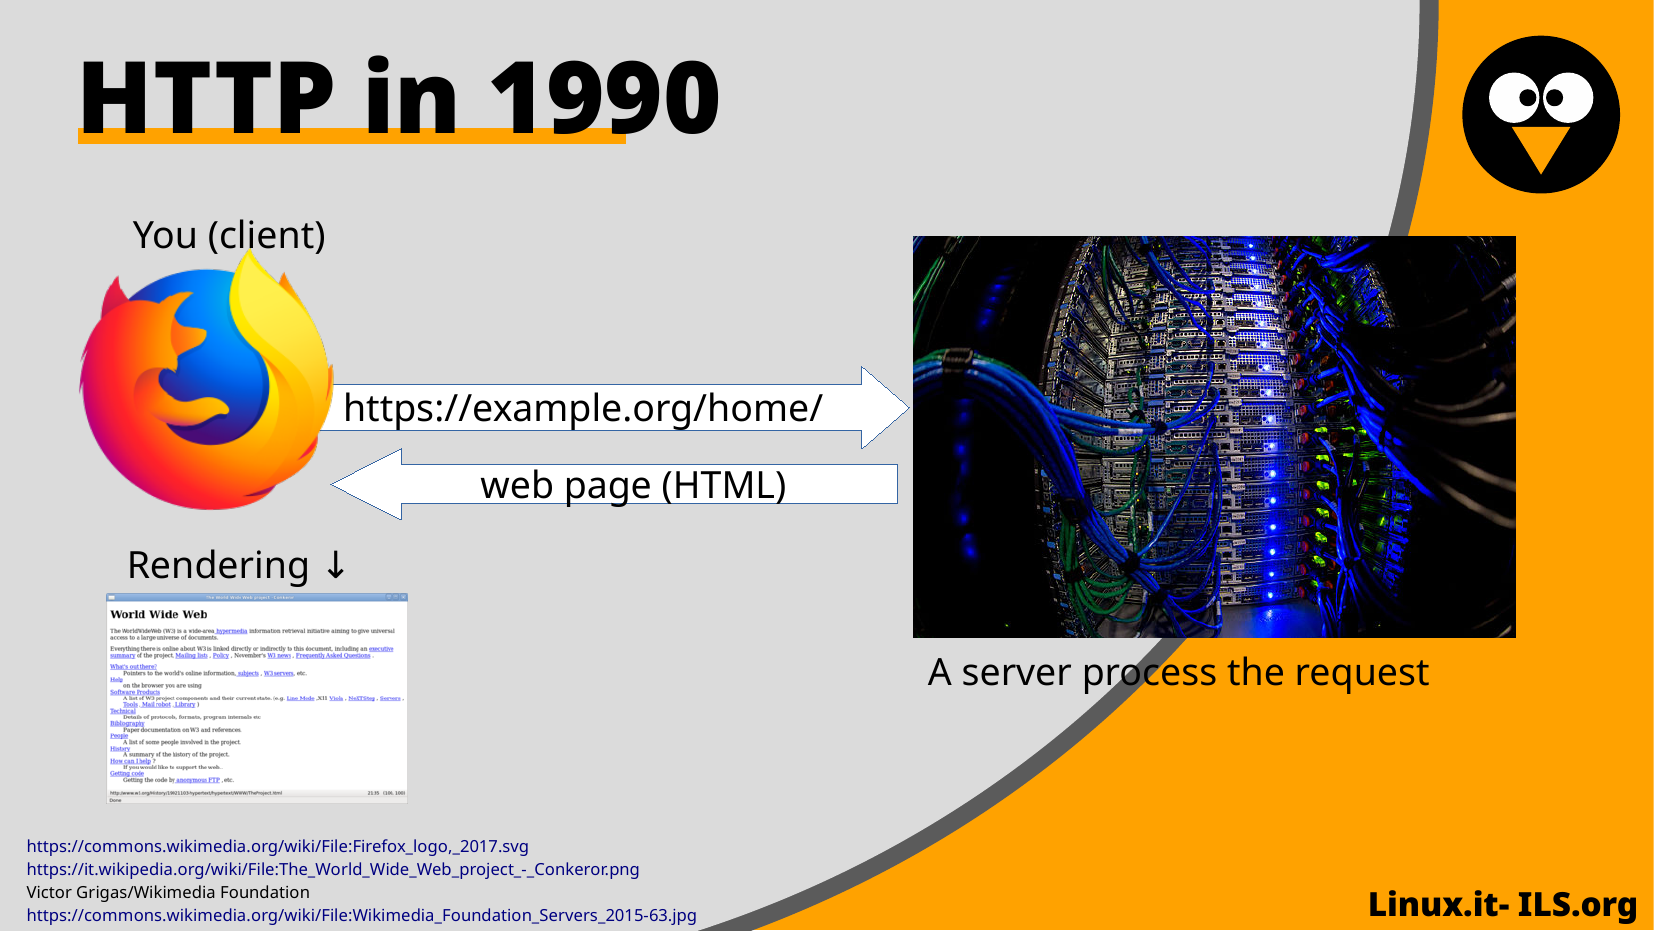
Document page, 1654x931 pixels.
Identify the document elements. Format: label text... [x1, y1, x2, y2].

text_box Rendering ↓ [112, 531, 414, 635]
title HTTP in 1990 [76, 37, 1217, 152]
text_box web page (HTML) [330, 448, 898, 520]
text_box Linux.it- ILS.org [1346, 874, 1654, 927]
text_box https://commons.wikimedia.org/wiki/File:Firefox_logo,_2017.svg https://it.wikipedia.org/wiki/File:The_World_Wide_Web_project_-_Conkeror.png Victor Grigas/Wikimedia Foundation https://commons.wikimedia.org/wiki/File:Wikimedia_Foundation_Servers_2015-63.jpg [11, 826, 1524, 921]
text_box https://example.org/home/ [343, 366, 910, 449]
picture [70, 247, 343, 520]
picture [913, 236, 1516, 638]
picture [106, 593, 408, 804]
text_box A server process the request [913, 637, 1489, 741]
text_box You (client) [118, 201, 367, 260]
